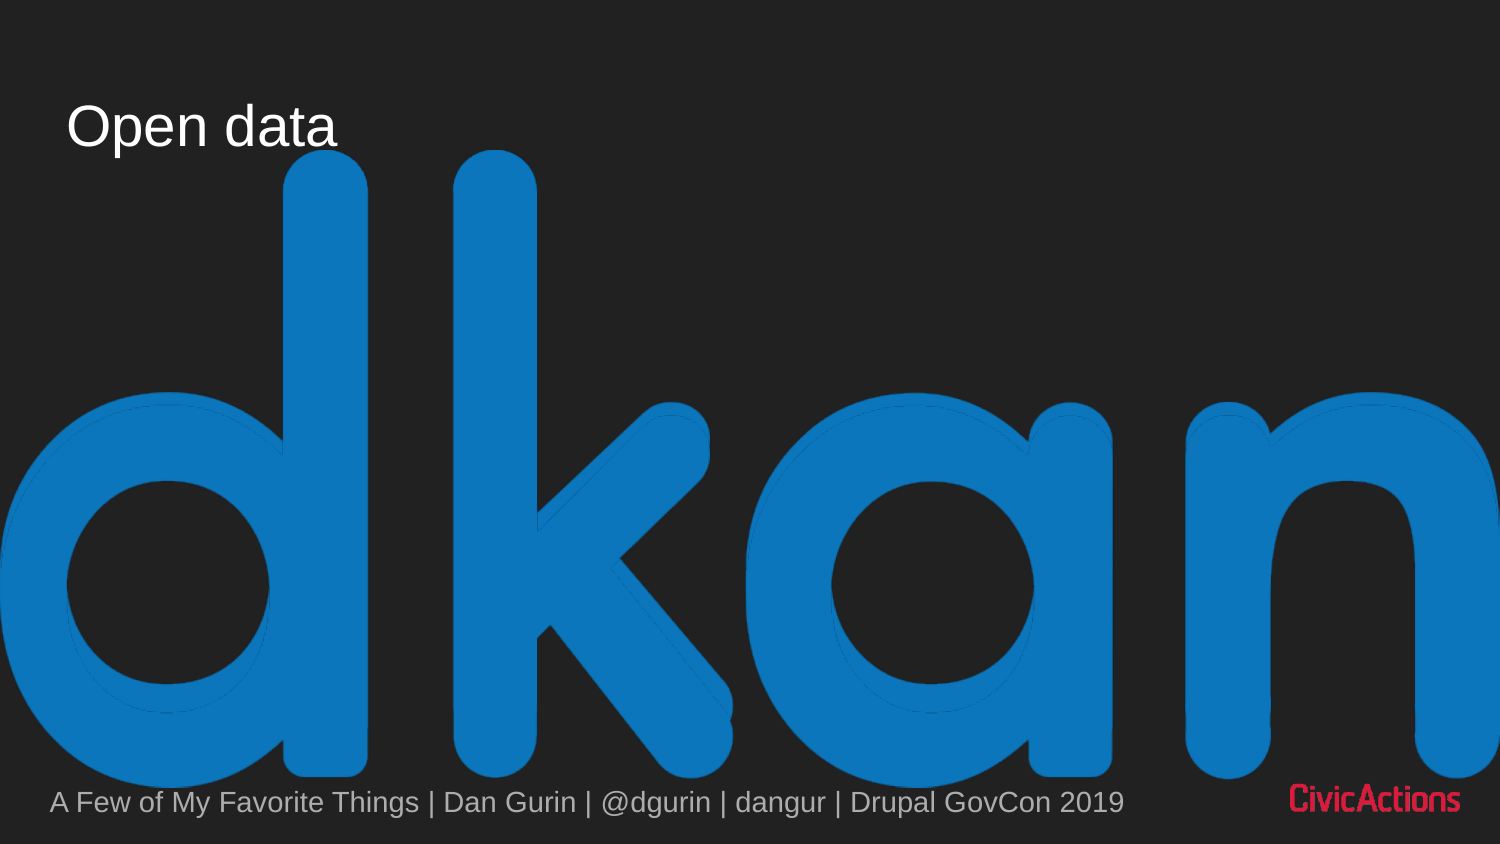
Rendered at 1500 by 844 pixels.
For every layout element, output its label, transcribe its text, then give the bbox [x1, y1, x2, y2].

title Open data [51, 72, 1449, 150]
picture [0, 150, 1500, 812]
